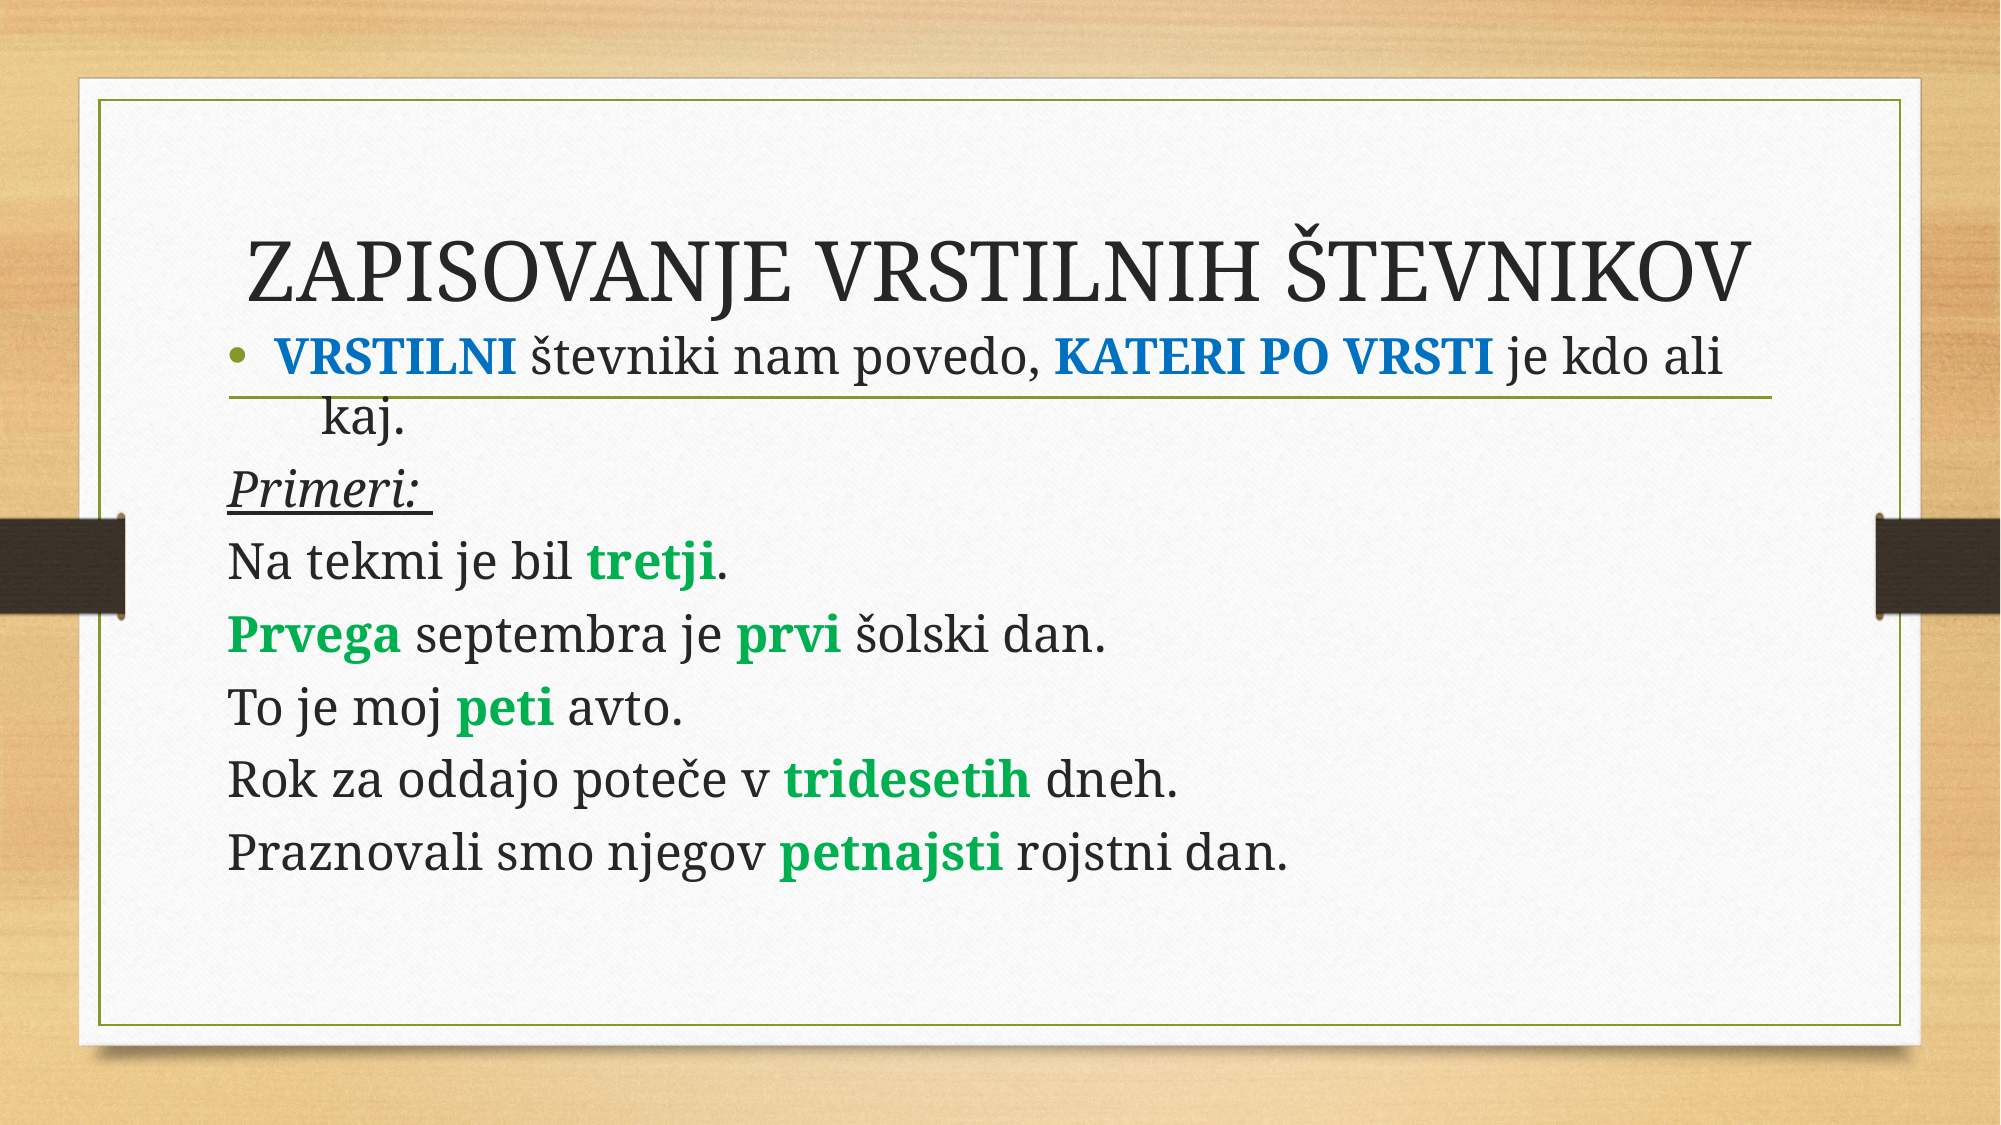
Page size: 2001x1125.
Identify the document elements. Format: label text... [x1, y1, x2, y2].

title ZAPISOVANJE VRSTILNIH ŠTEVNIKOV [212, 161, 1788, 317]
list VRSTILNI števniki nam povedo, KATERI PO VRSTI je kdo ali kaj. Primeri: Na tekmi je bil tretji. Prvega septembra je prvi šolski dan. To je moj peti avto. Rok za oddajo poteče v tridesetih dneh. Praznovali smo njegov petnajsti rojstni dan. [212, 317, 1788, 964]
